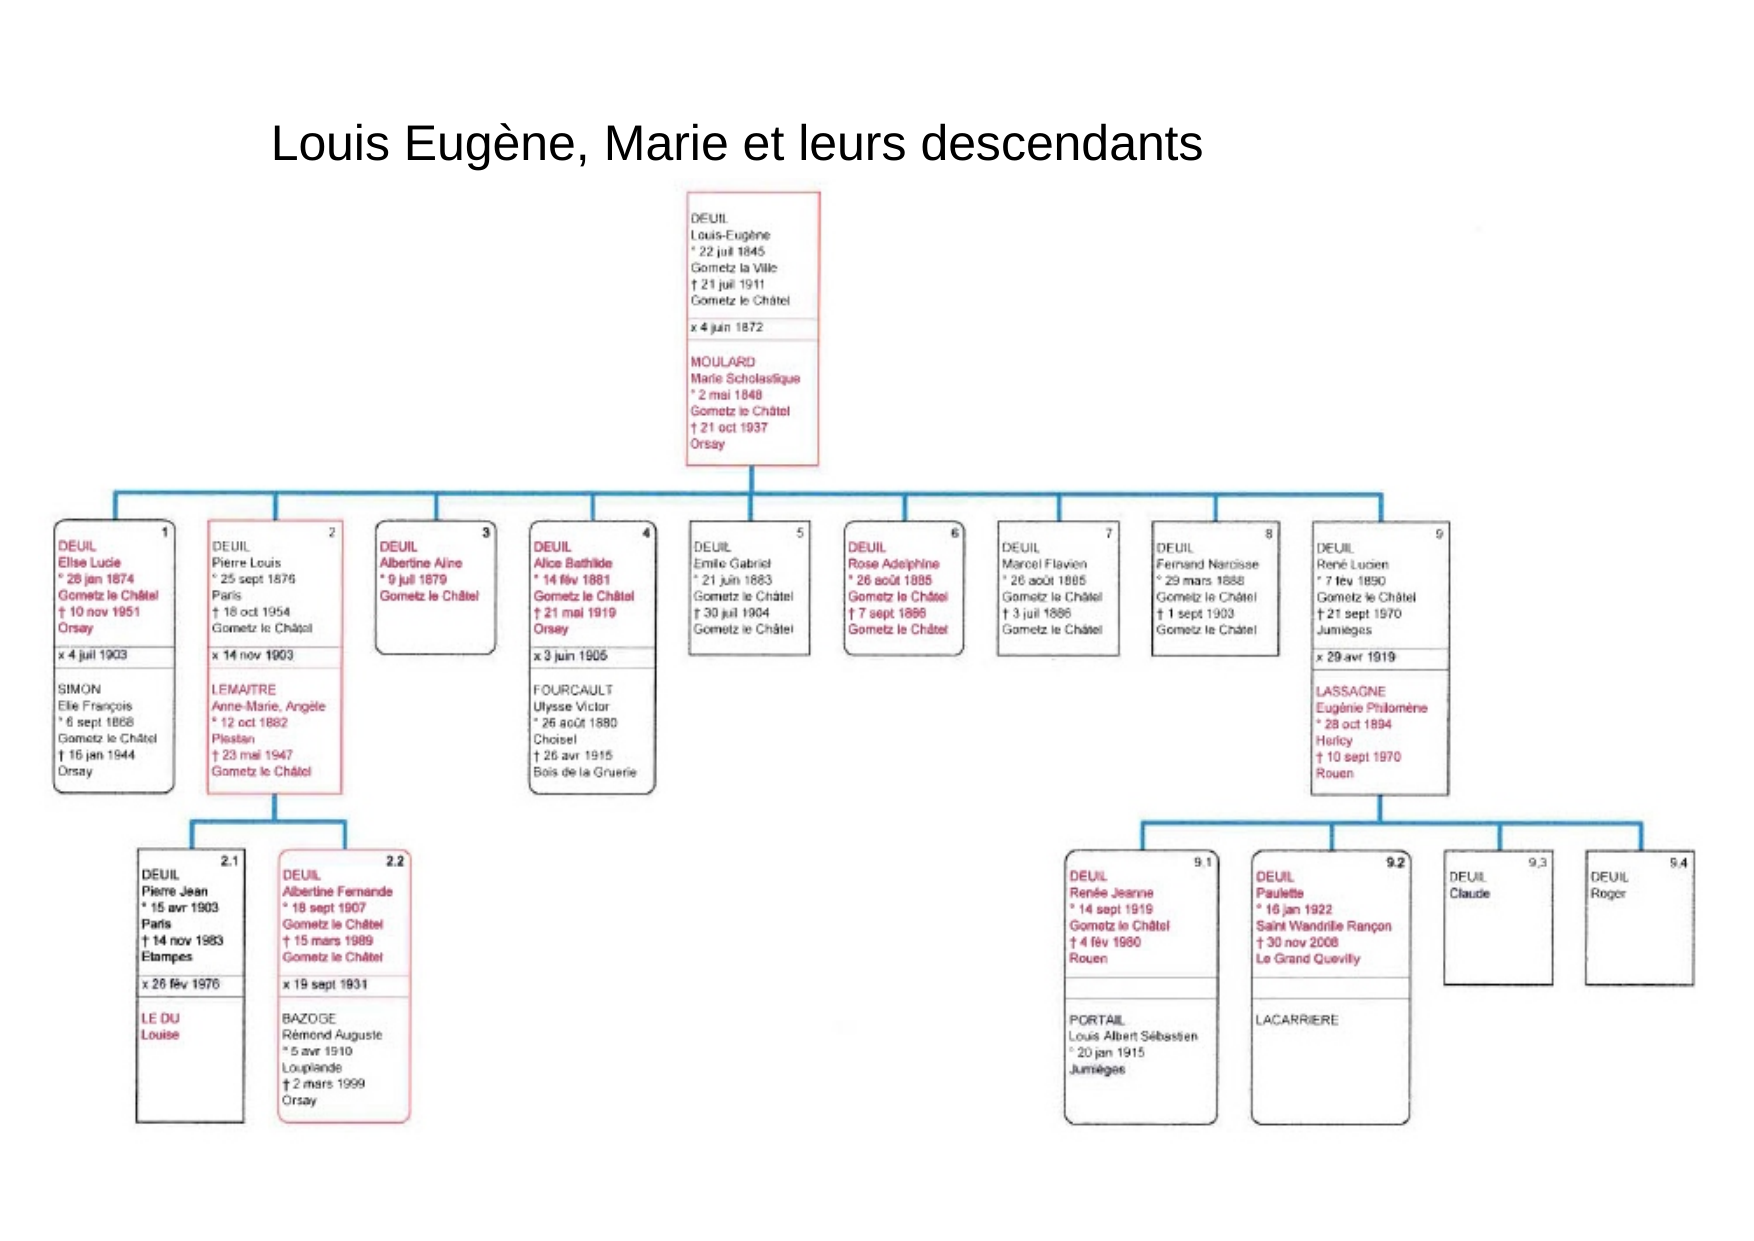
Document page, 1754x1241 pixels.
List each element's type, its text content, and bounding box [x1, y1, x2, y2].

text_box Louis Eugène, Marie et leurs descendants [256, 107, 1220, 179]
picture [38, 178, 1713, 1152]
